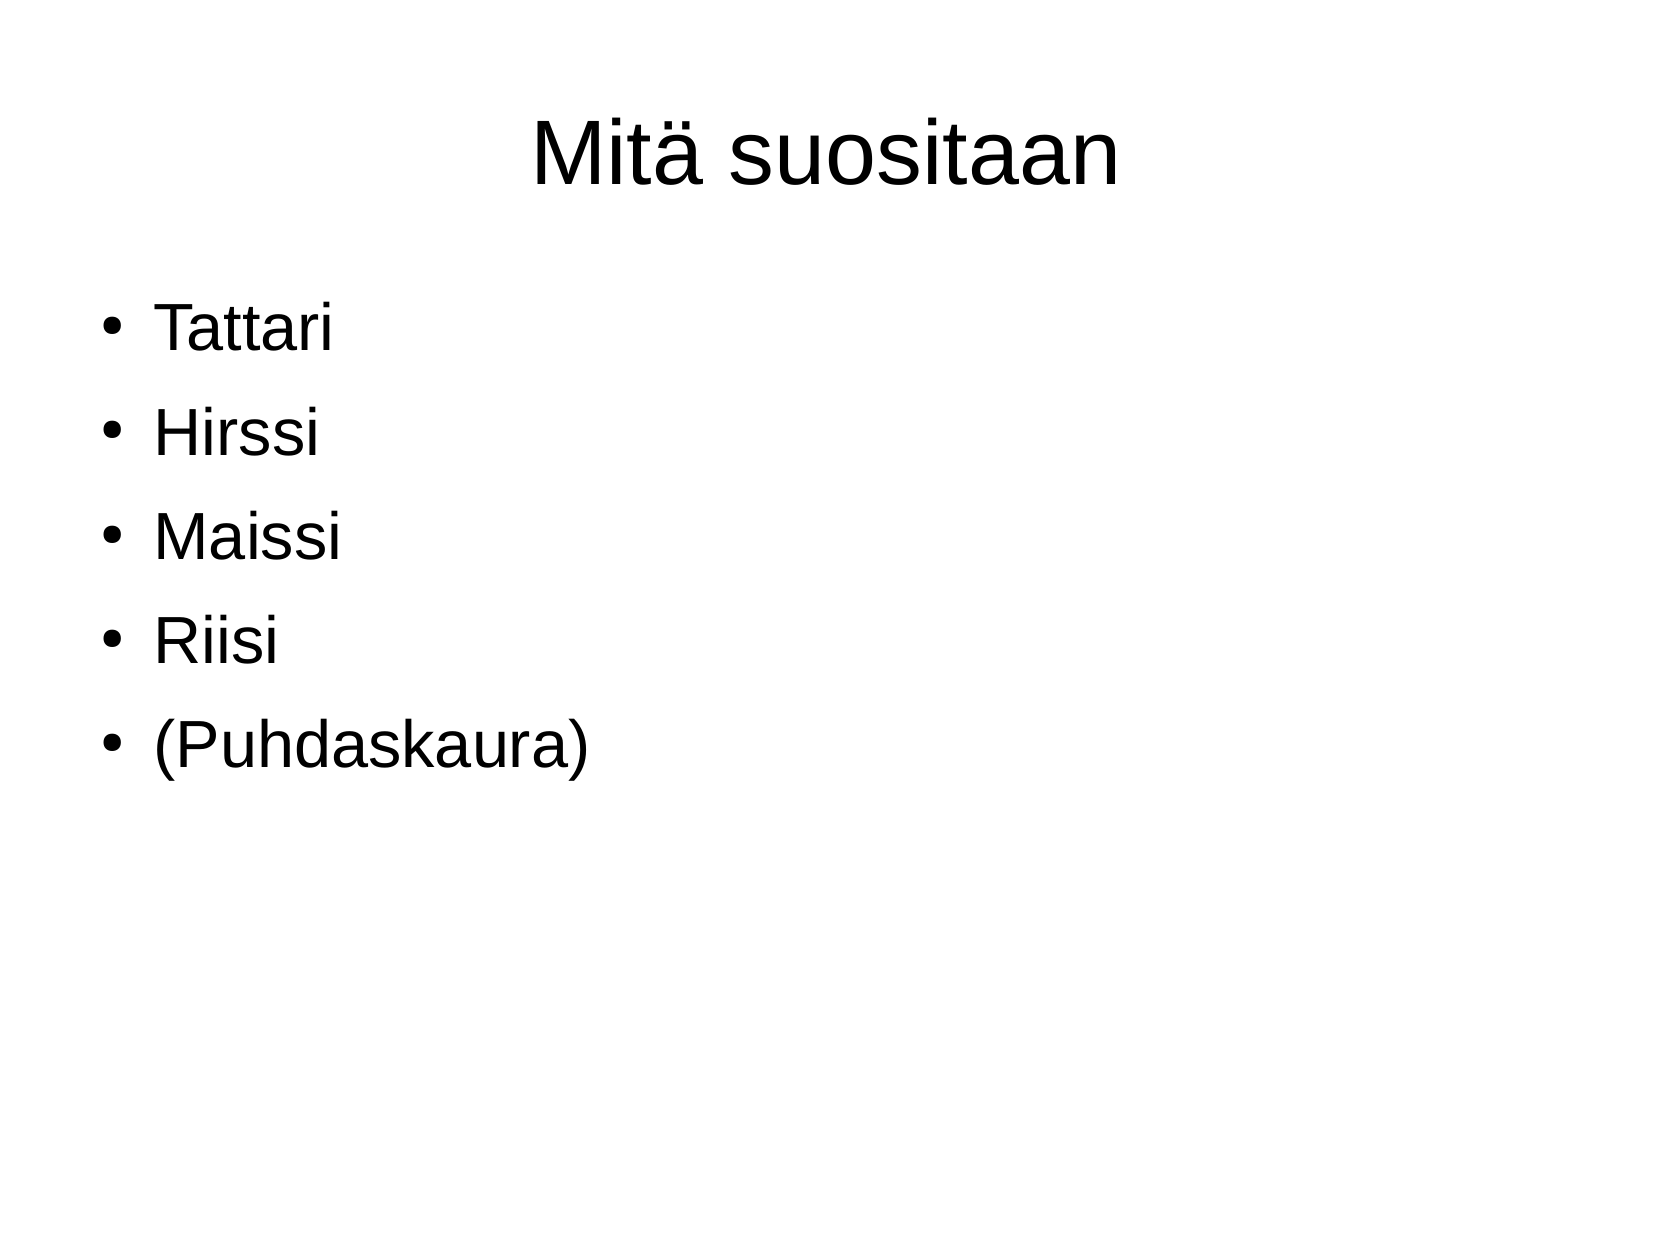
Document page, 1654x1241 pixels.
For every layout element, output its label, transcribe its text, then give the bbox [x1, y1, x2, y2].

title Mitä suositaan [82, 31, 1570, 274]
list Tattari Hirssi Maissi Riisi (Puhdaskaura) [82, 290, 1570, 1010]
